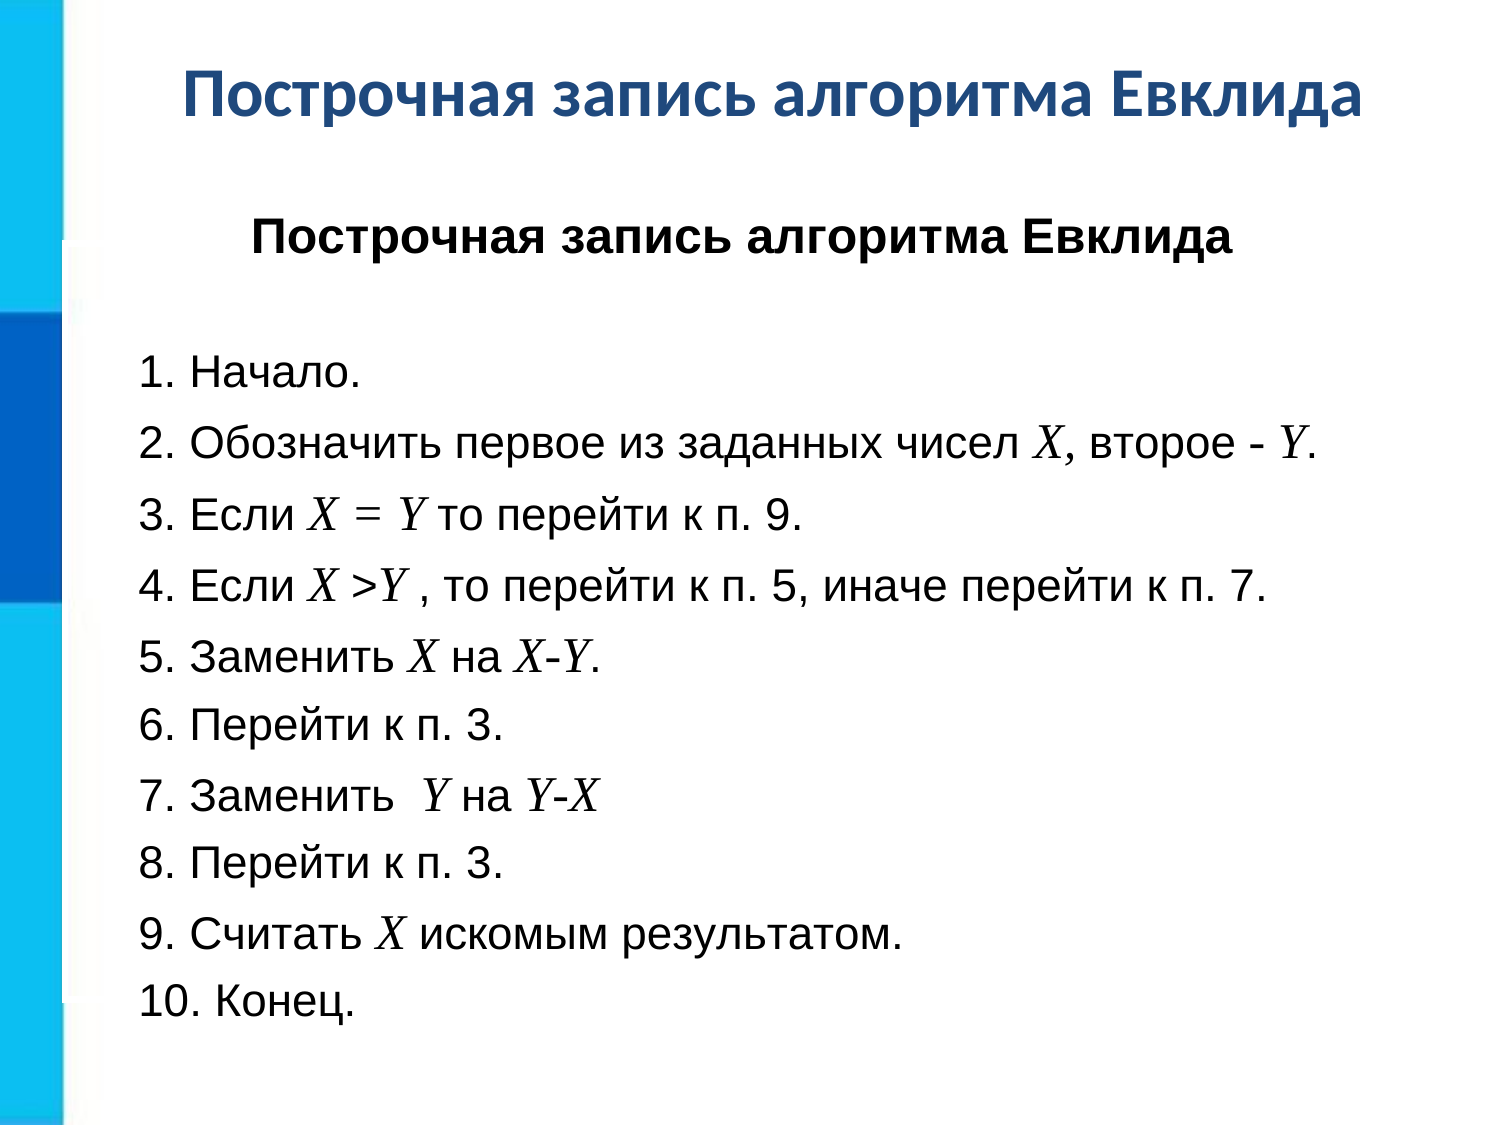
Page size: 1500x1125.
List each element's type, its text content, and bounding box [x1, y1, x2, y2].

text_box Построчная запись алгоритма Евклида 1. Начало. 2. Обозначить первое из заданных чисел Х, второе - Y. 3. Если Х = Y то перейти к п. 9. 4. Если X >Y , то перейти к п. 5, иначе перейти к п. 7. 5. Заменить X на X-Y. 6. Перейти к п. 3. 7. Заменить Y на Y-X 8. Перейти к п. 3. 9. Считать Х искомым результатом. 10. Конец. [76, 196, 1361, 1047]
picture [0, 0, 1500, 1125]
text_box Построчная запись алгоритма Евклида [88, 31, 1459, 161]
